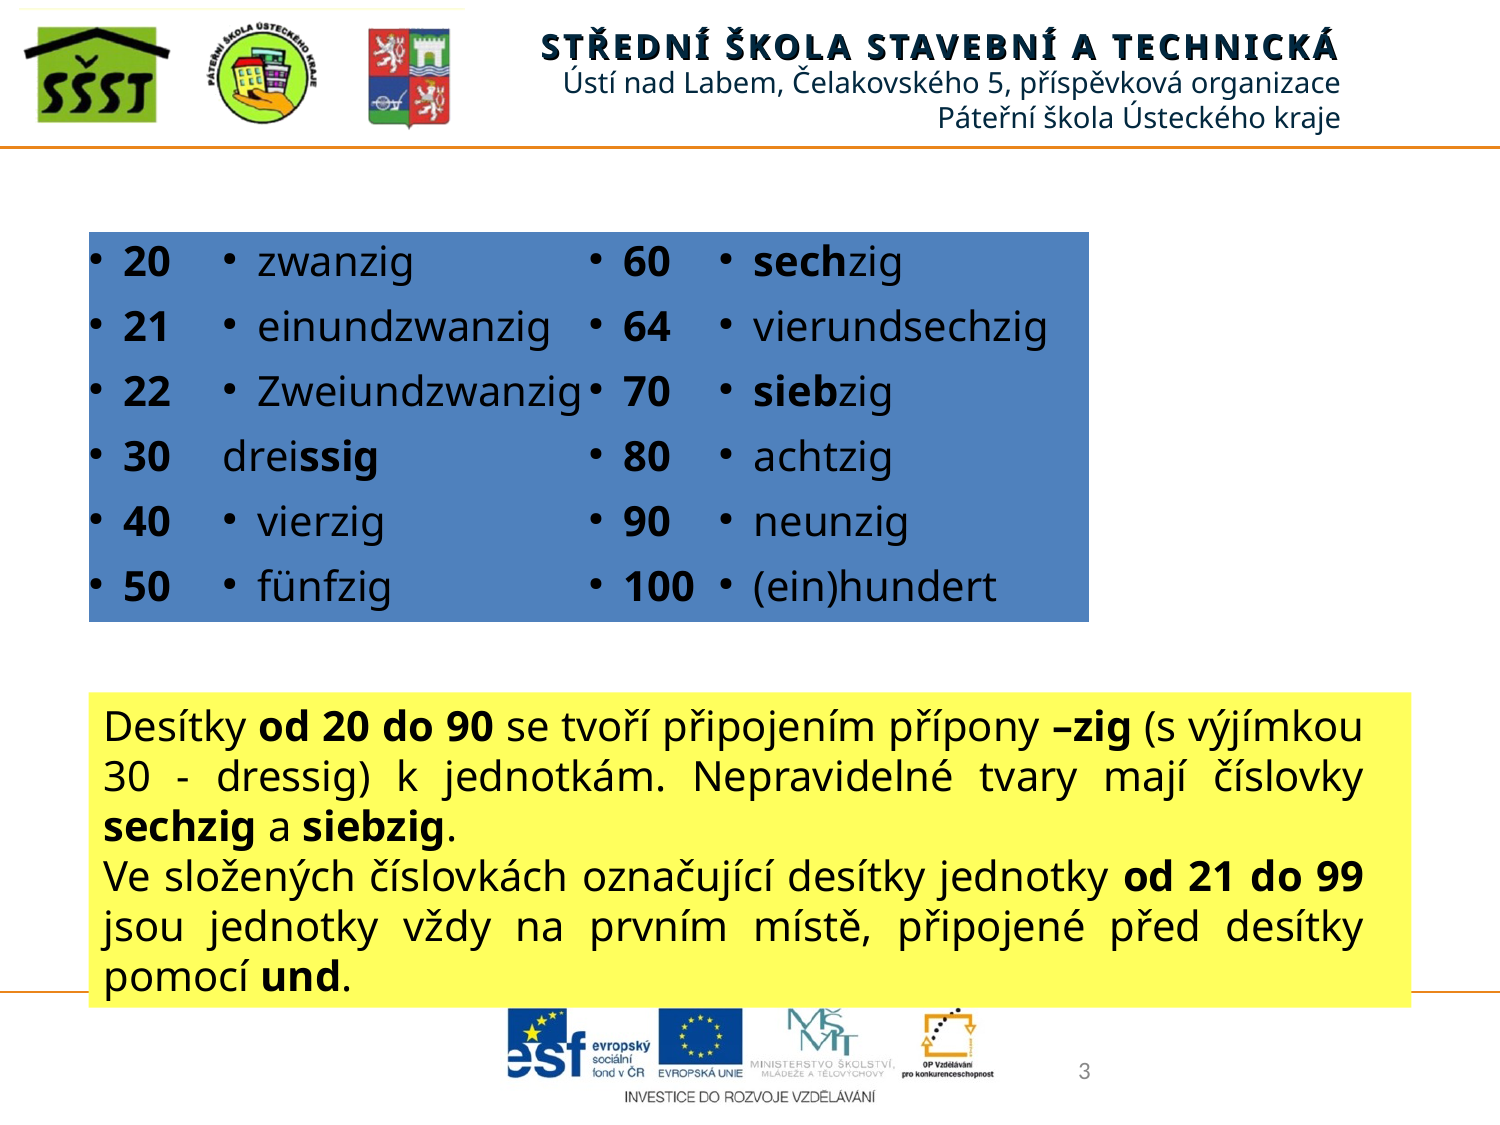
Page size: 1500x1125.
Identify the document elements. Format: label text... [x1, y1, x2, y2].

table_cell dreissig [222, 427, 589, 492]
table_cell 64 [589, 297, 718, 362]
text_box Desítky od 20 do 90 se tvoří připojením přípony –zig (s výjímkou 30 - dressig) k jednotkám. Nepravidelné tvary mají číslovky sechzig a siebzig. Ve složených číslovkách označující desítky jednotky od 21 do 99 jsou jednotky vždy na prvním místě, připojené před desítky pomocí und. [88, 692, 1412, 961]
table_cell 21 [89, 297, 222, 362]
picture [500, 1008, 1000, 1110]
table_cell achtzig [718, 427, 1089, 492]
table_cell fünfzig [222, 557, 589, 622]
table_cell 50 [89, 557, 222, 622]
table_header sechzig [718, 232, 1089, 297]
title STŘEDNÍ ŠKOLA STAVEBNÍ A TECHNICKÁ Ústí nad Labem, Čelakovského 5, příspěvková organizace Páteřní škola Ústeckého kraje [525, 23, 1453, 144]
table_cell siebzig [718, 362, 1089, 427]
table_cell 90 [589, 492, 718, 557]
table_cell neunzig [718, 492, 1089, 557]
table_cell Zweiundzwanzig [222, 362, 589, 427]
table_header zwanzig [222, 232, 589, 297]
table_header 60 [589, 232, 718, 297]
table_cell 70 [589, 362, 718, 427]
picture [19, 8, 465, 139]
table_cell 22 [89, 362, 222, 427]
table_cell 80 [589, 427, 718, 492]
table_cell 30 [89, 427, 222, 492]
text_box 4 [1062, 1039, 1414, 1100]
table_cell 100 [589, 557, 718, 622]
table_cell vierundsechzig [718, 297, 1089, 362]
table_header 20 [89, 232, 222, 297]
table_cell vierzig [222, 492, 589, 557]
table_cell einundzwanzig [222, 297, 589, 362]
table_cell (ein)hundert [718, 557, 1089, 622]
table_cell 40 [89, 492, 222, 557]
